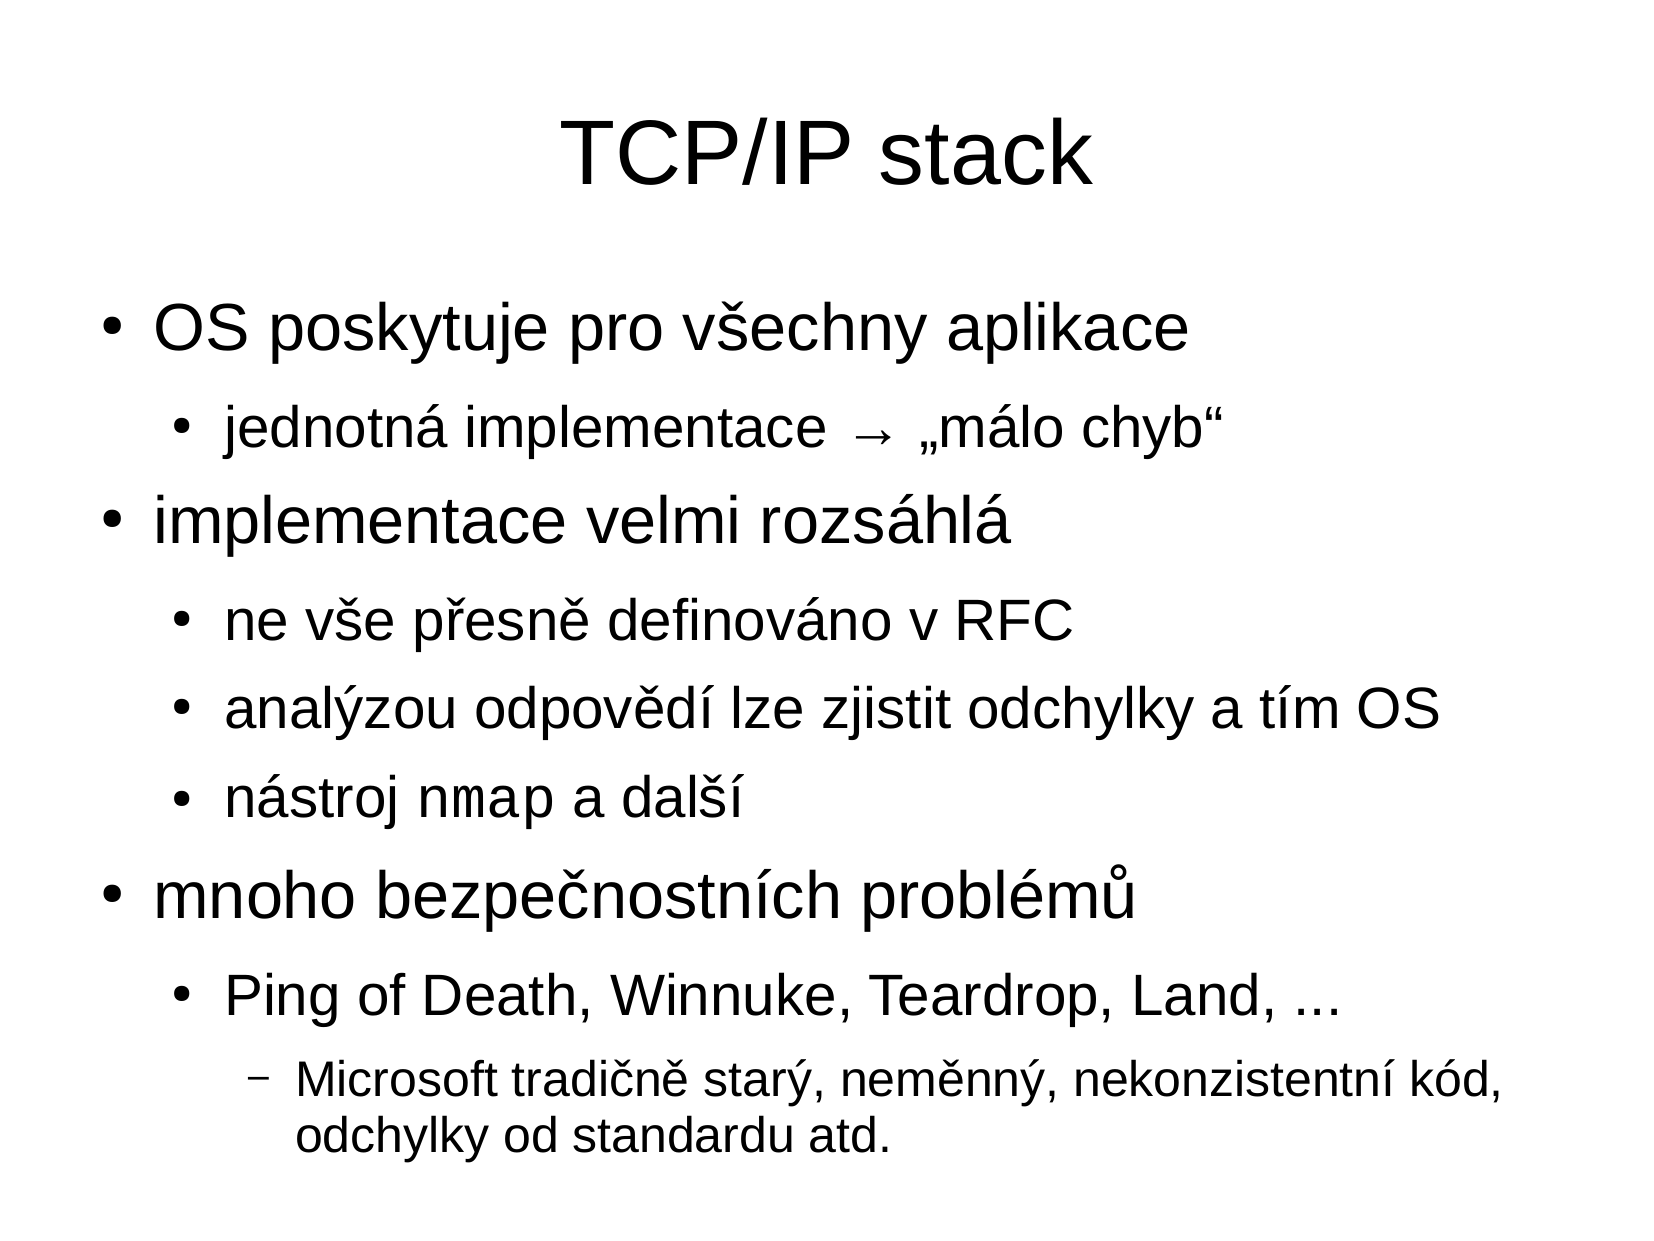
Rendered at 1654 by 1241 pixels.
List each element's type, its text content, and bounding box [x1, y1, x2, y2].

list OS poskytuje pro všechny aplikace jednotná implementace → „málo chyb“ implementace velmi rozsáhlá ne vše přesně definováno v RFC analýzou odpovědí lze zjistit odchylky a tím OS nástroj nmap a další mnoho bezpečnostních problémů Ping of Death, Winnuke, Teardrop, Land, ... Microsoft tradičně starý, neměnný, nekonzistentní kód, odchylky od standardu atd. [82, 290, 1571, 1161]
title TCP/IP stack [82, 56, 1571, 250]
